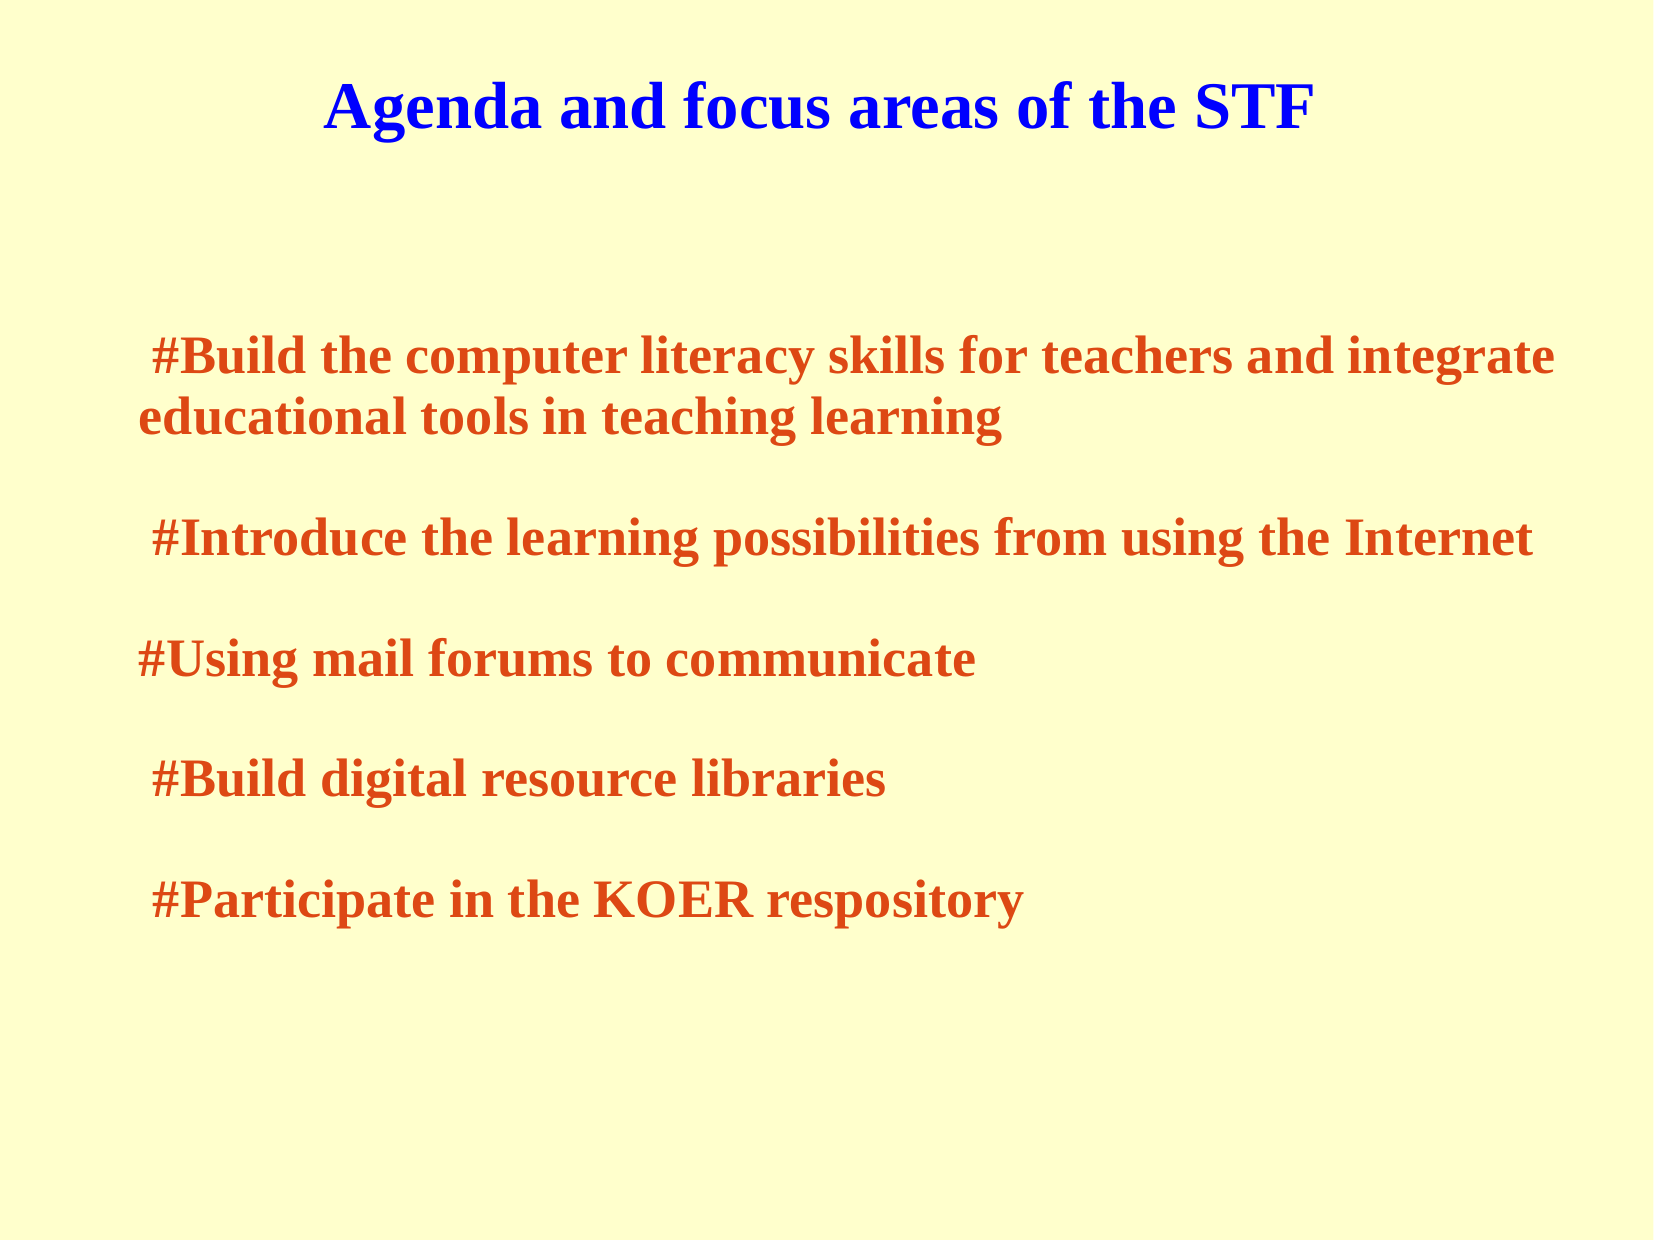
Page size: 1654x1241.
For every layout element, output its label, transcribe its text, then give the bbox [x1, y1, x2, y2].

subtitle #Build the computer literacy skills for teachers and integrate educational tools in teaching learning #Introduce the learning possibilities from using the Internet #Using mail forums to communicate #Build digital resource libraries #Participate in the KOER respository [82, 183, 1642, 1193]
title Agenda and focus areas of the STF [82, 47, 1560, 166]
